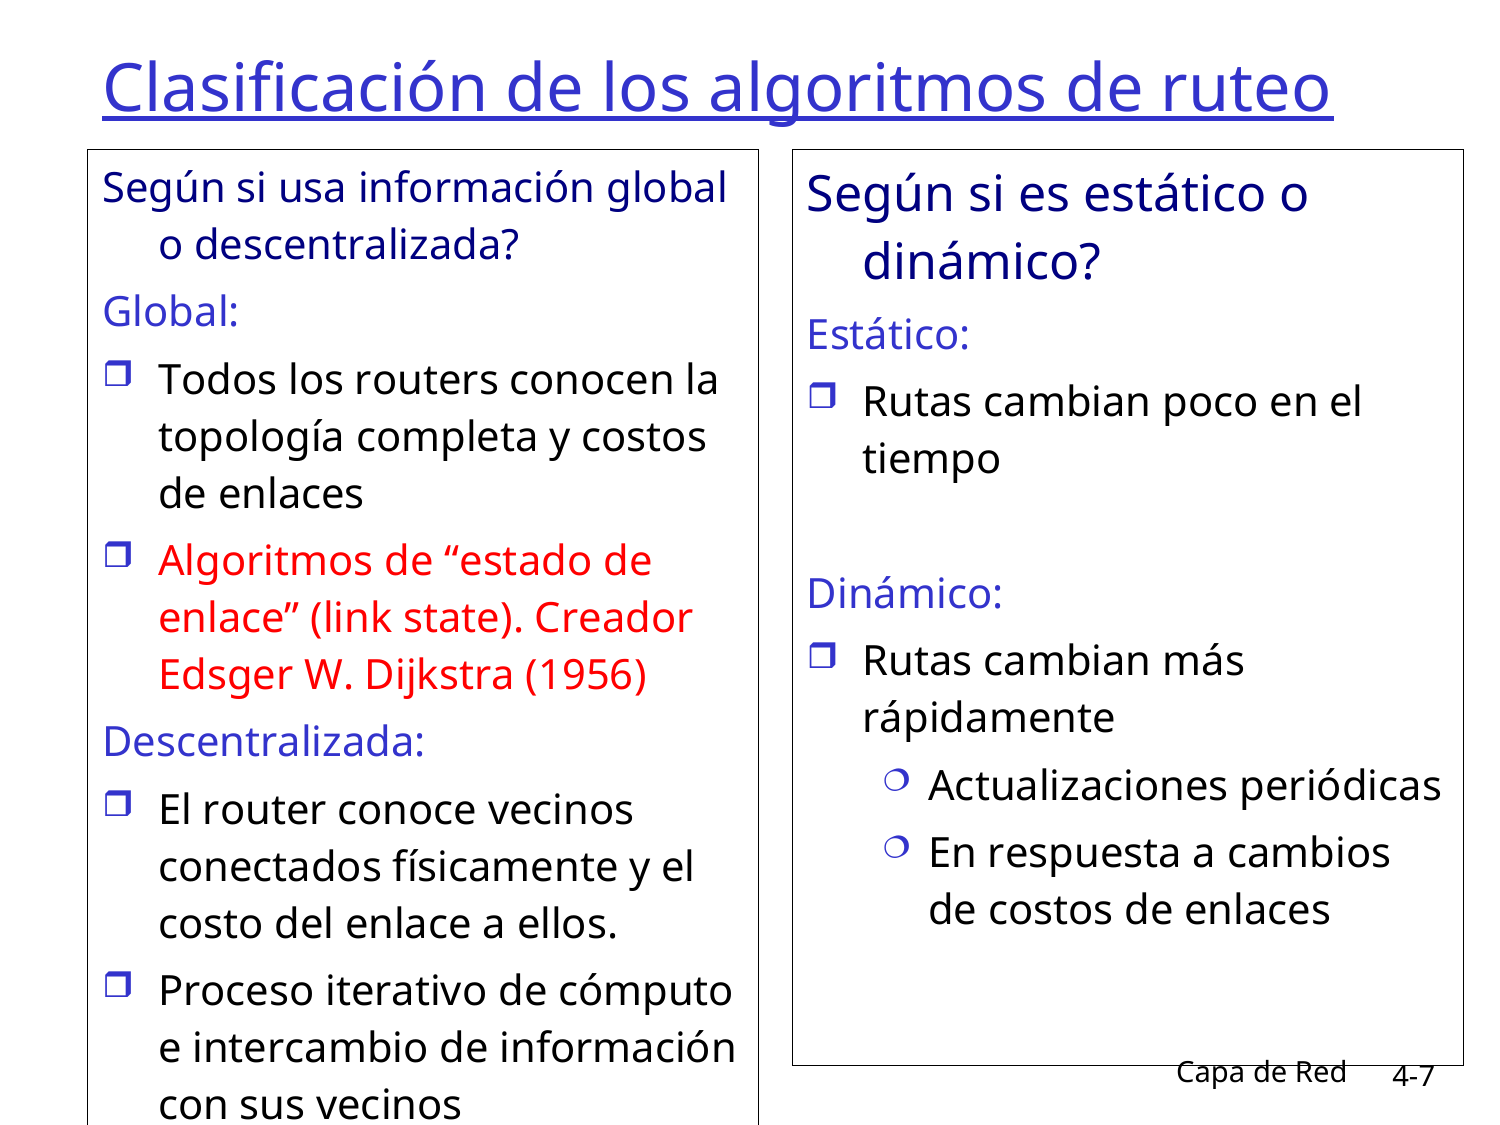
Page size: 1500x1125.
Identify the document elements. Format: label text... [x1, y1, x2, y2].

list Según si usa información global o descentralizada? Global: Todos los routers conocen la topología completa y costos de enlaces Algoritmos de “estado de enlace” (link state). Creador Edsger W. Dijkstra (1956) Descentralizada: El router conoce vecinos conectados físicamente y el costo del enlace a ellos. Proceso iterativo de cómputo e intercambio de información con sus vecinos Algoritmos de “vector de distancia” Creadores Bellman y Ford (1958 y 1956) [87, 149, 759, 1117]
title Clasificación de los algoritmos de ruteo [87, 15, 1363, 158]
list Según si es estático o dinámico? Estático: Rutas cambian poco en el tiempo Dinámico: Rutas cambian más rápidamente Actualizaciones periódicas En respuesta a cambios de costos de enlaces [792, 149, 1464, 1066]
